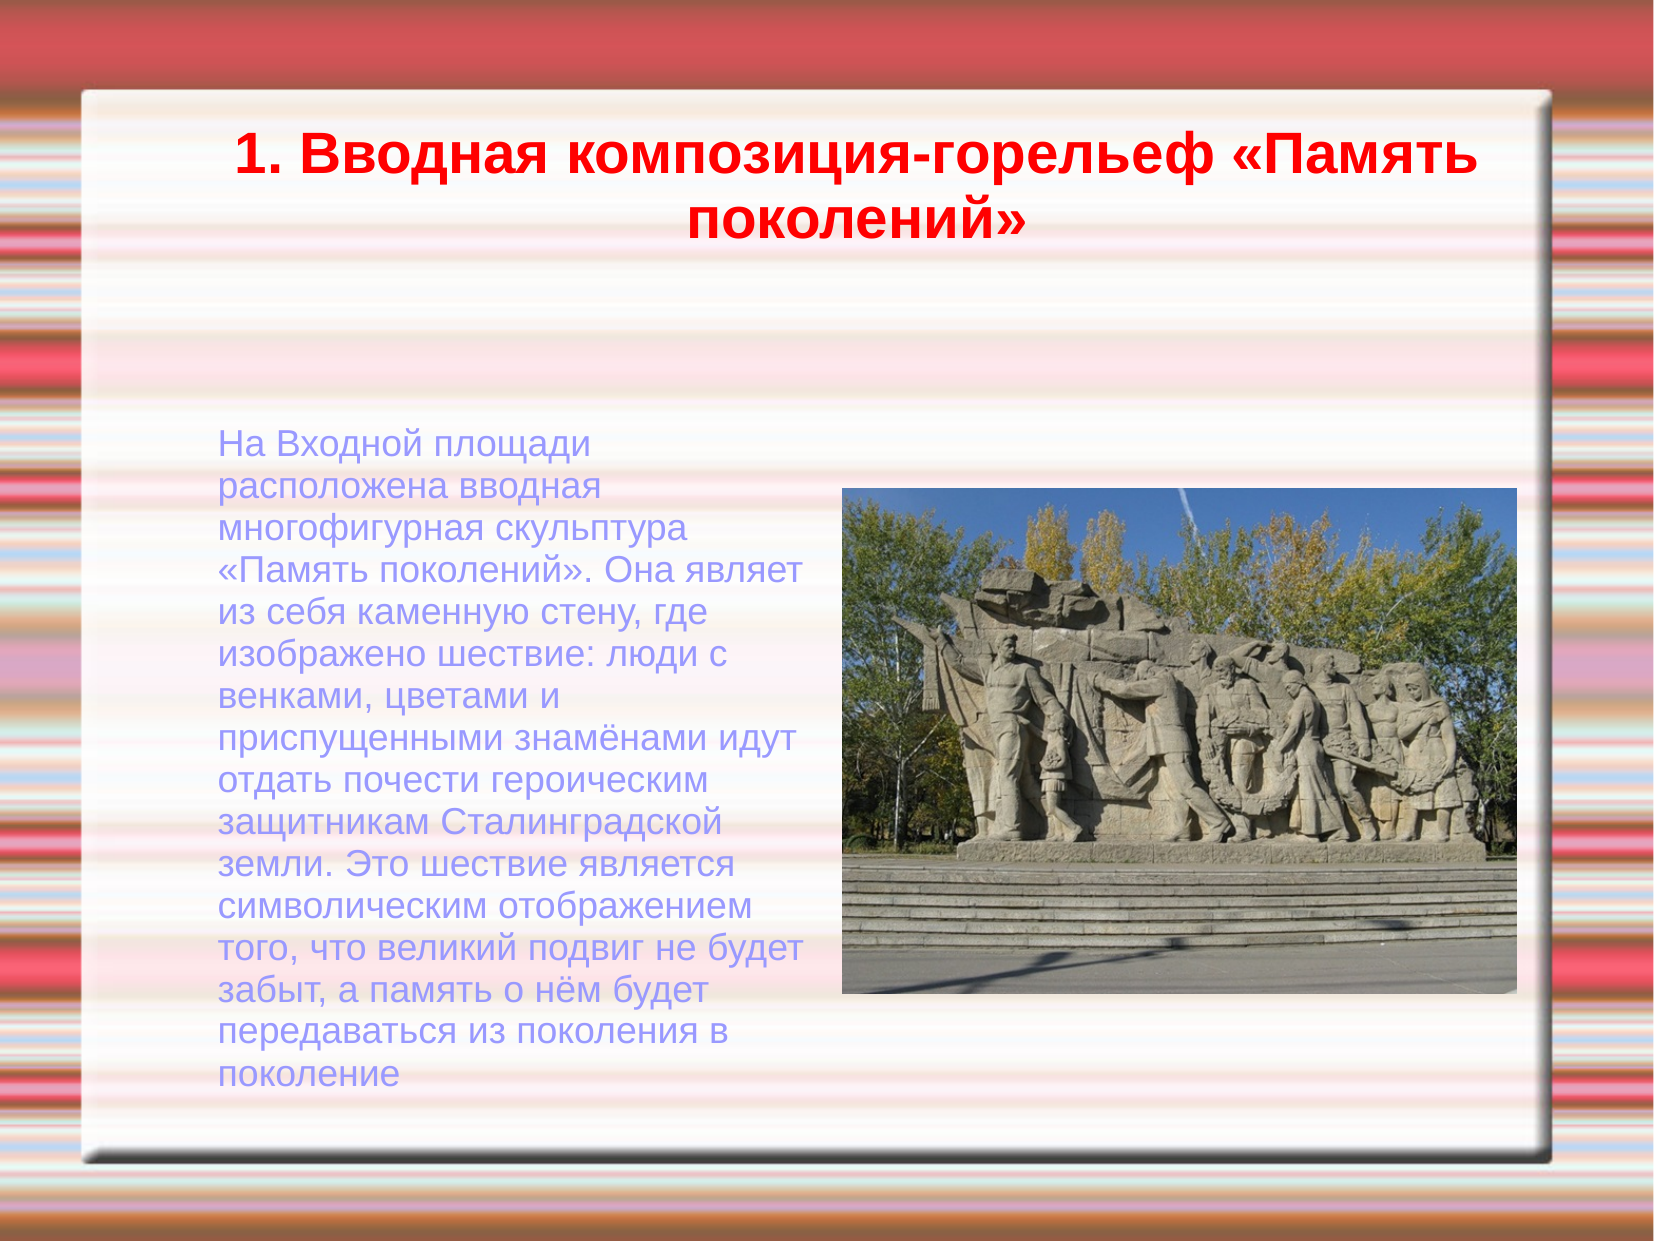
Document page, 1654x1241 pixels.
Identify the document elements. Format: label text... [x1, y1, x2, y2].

title 1. Вводная композиция-горельеф «Память поколений» [121, 118, 1534, 319]
picture [0, 0, 1654, 1241]
list На Входной площади расположена вводная многофигурная скульптура «Память поколений». Она являет из себя каменную стену, где изображено шествие: люди с венками, цветами и приспущенными знамёнами идут отдать почести героическим защитникам Сталинградской земли. Это шествие является символическим отображением того, что великий подвиг не будет забыт, а память о нём будет передаваться из поколения в поколение [134, 350, 809, 1118]
